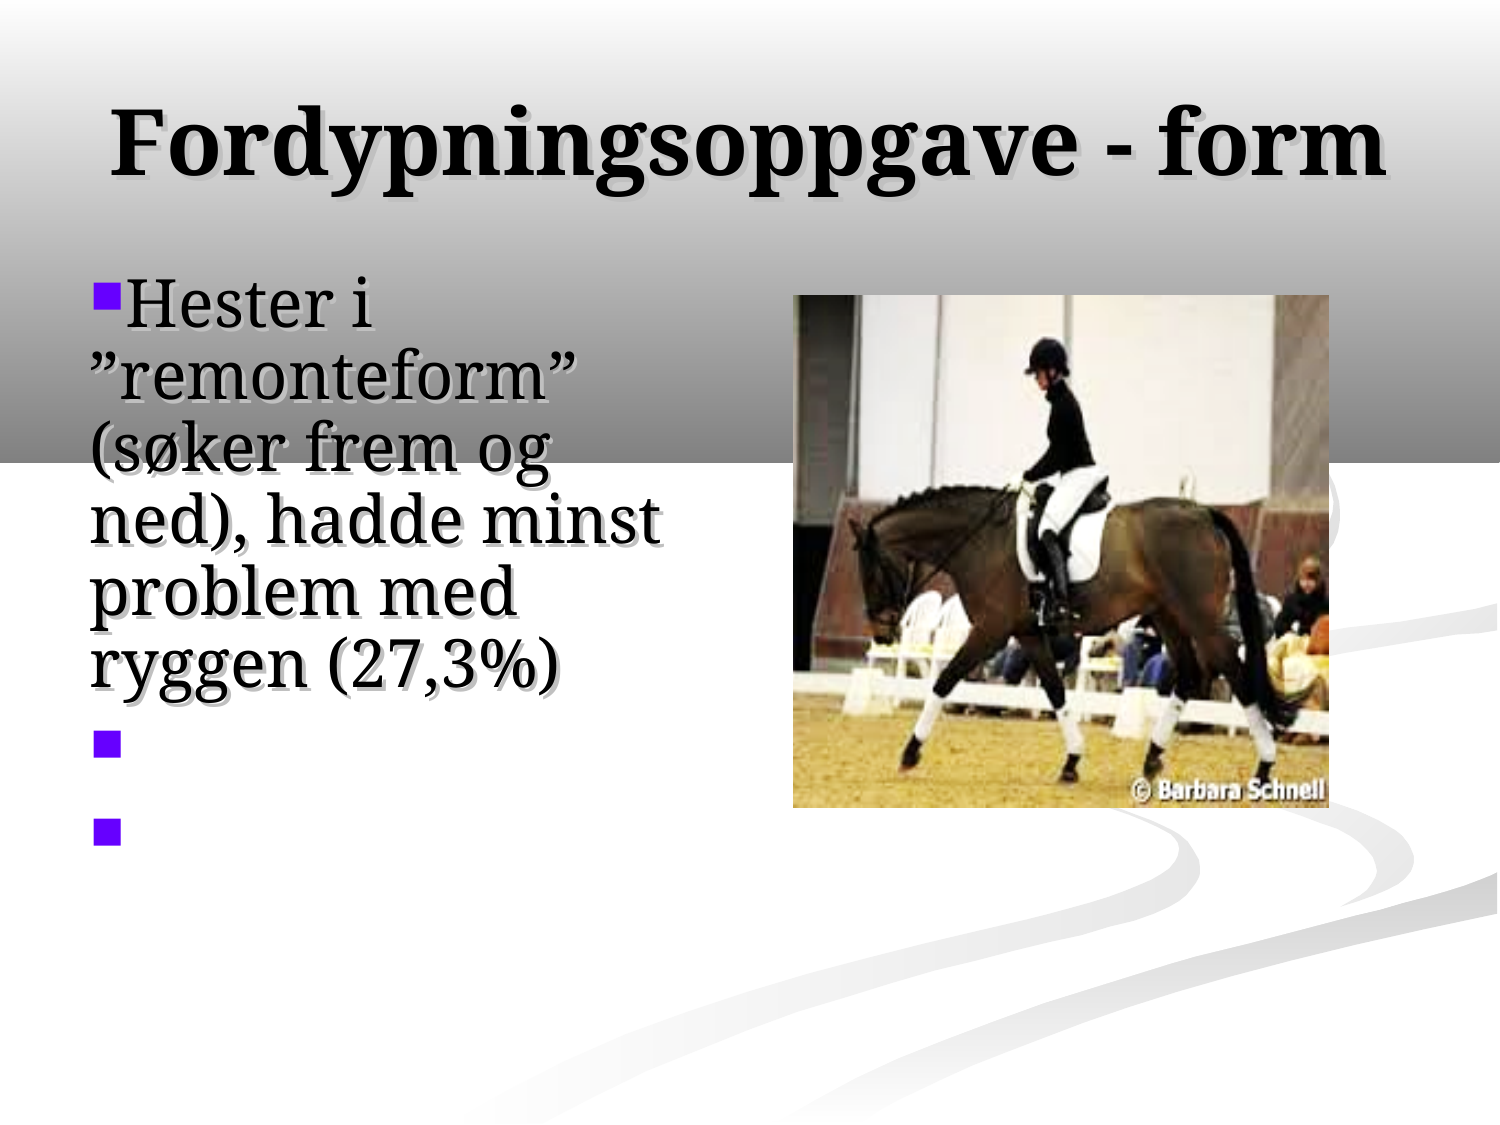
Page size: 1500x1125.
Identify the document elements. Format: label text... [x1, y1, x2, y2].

title Fordypningsoppgave - form [75, 21, 1426, 257]
picture [793, 295, 1329, 808]
list Hester i ”remonteform” (søker frem og ned), hadde minst problem med ryggen (27,3%) [75, 262, 734, 1006]
